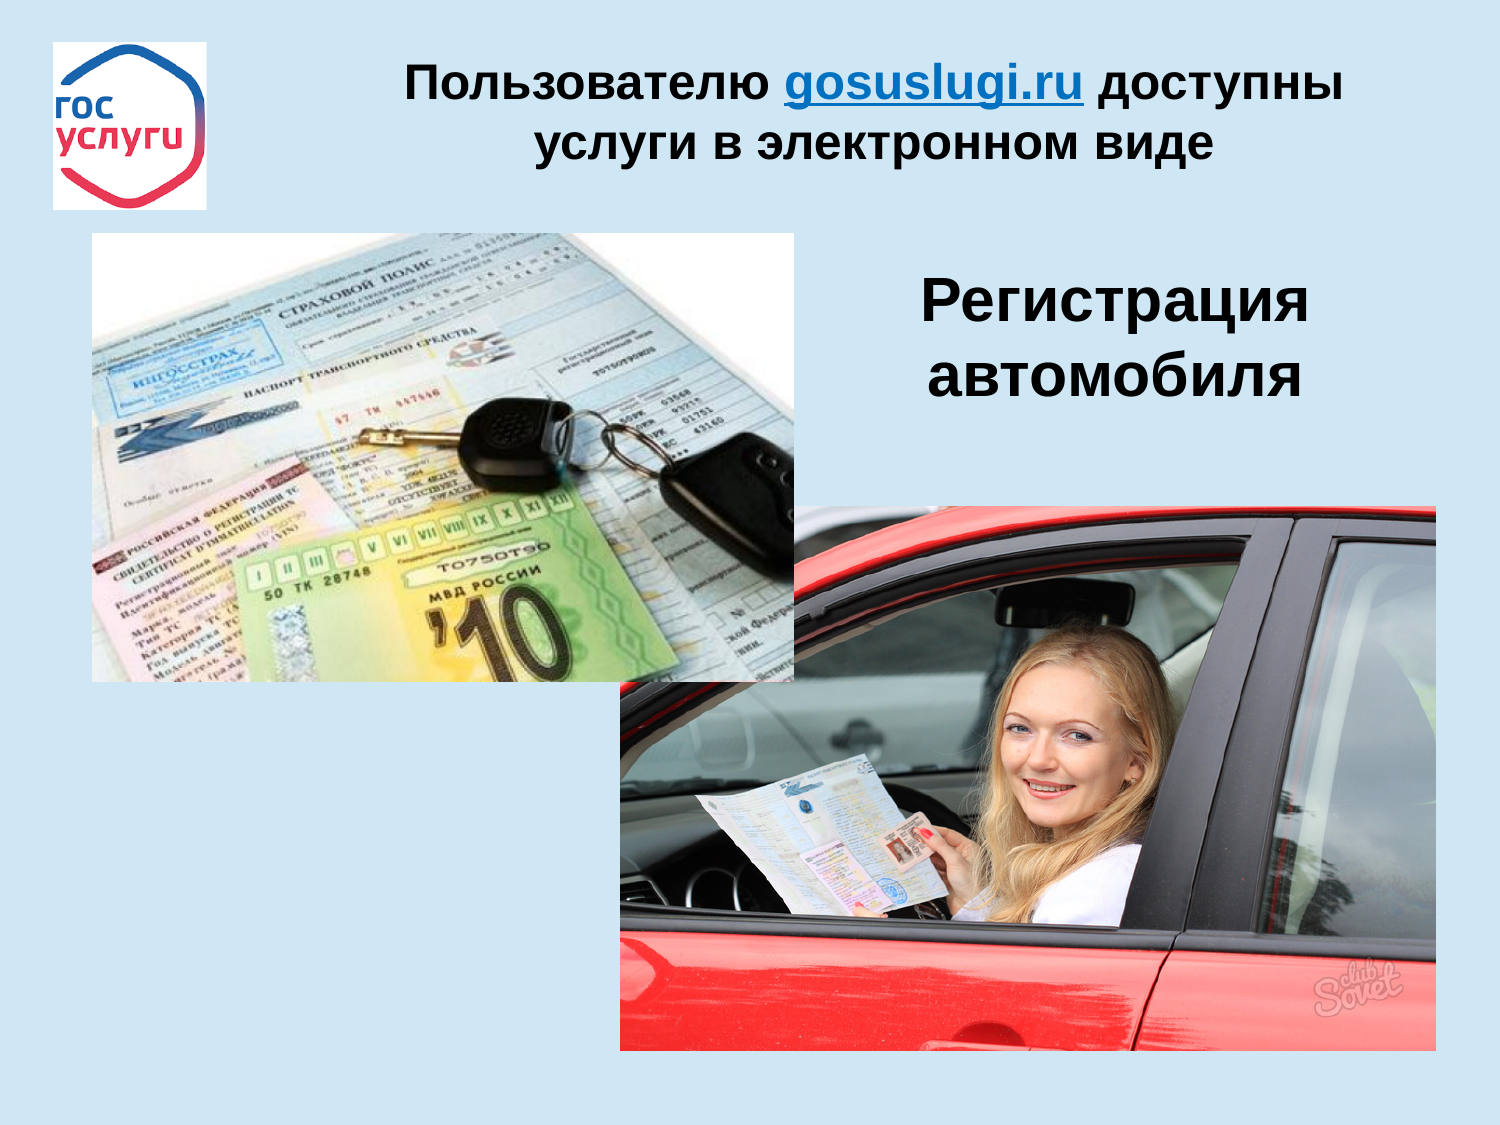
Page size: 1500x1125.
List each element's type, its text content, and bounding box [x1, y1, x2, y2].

picture [92, 233, 1436, 1051]
text_box Регистрация автомобиля [859, 251, 1373, 417]
picture [53, 42, 207, 210]
text_box Пользователю gosuslugi.ru доступны услуги в электронном виде [375, 42, 1373, 178]
